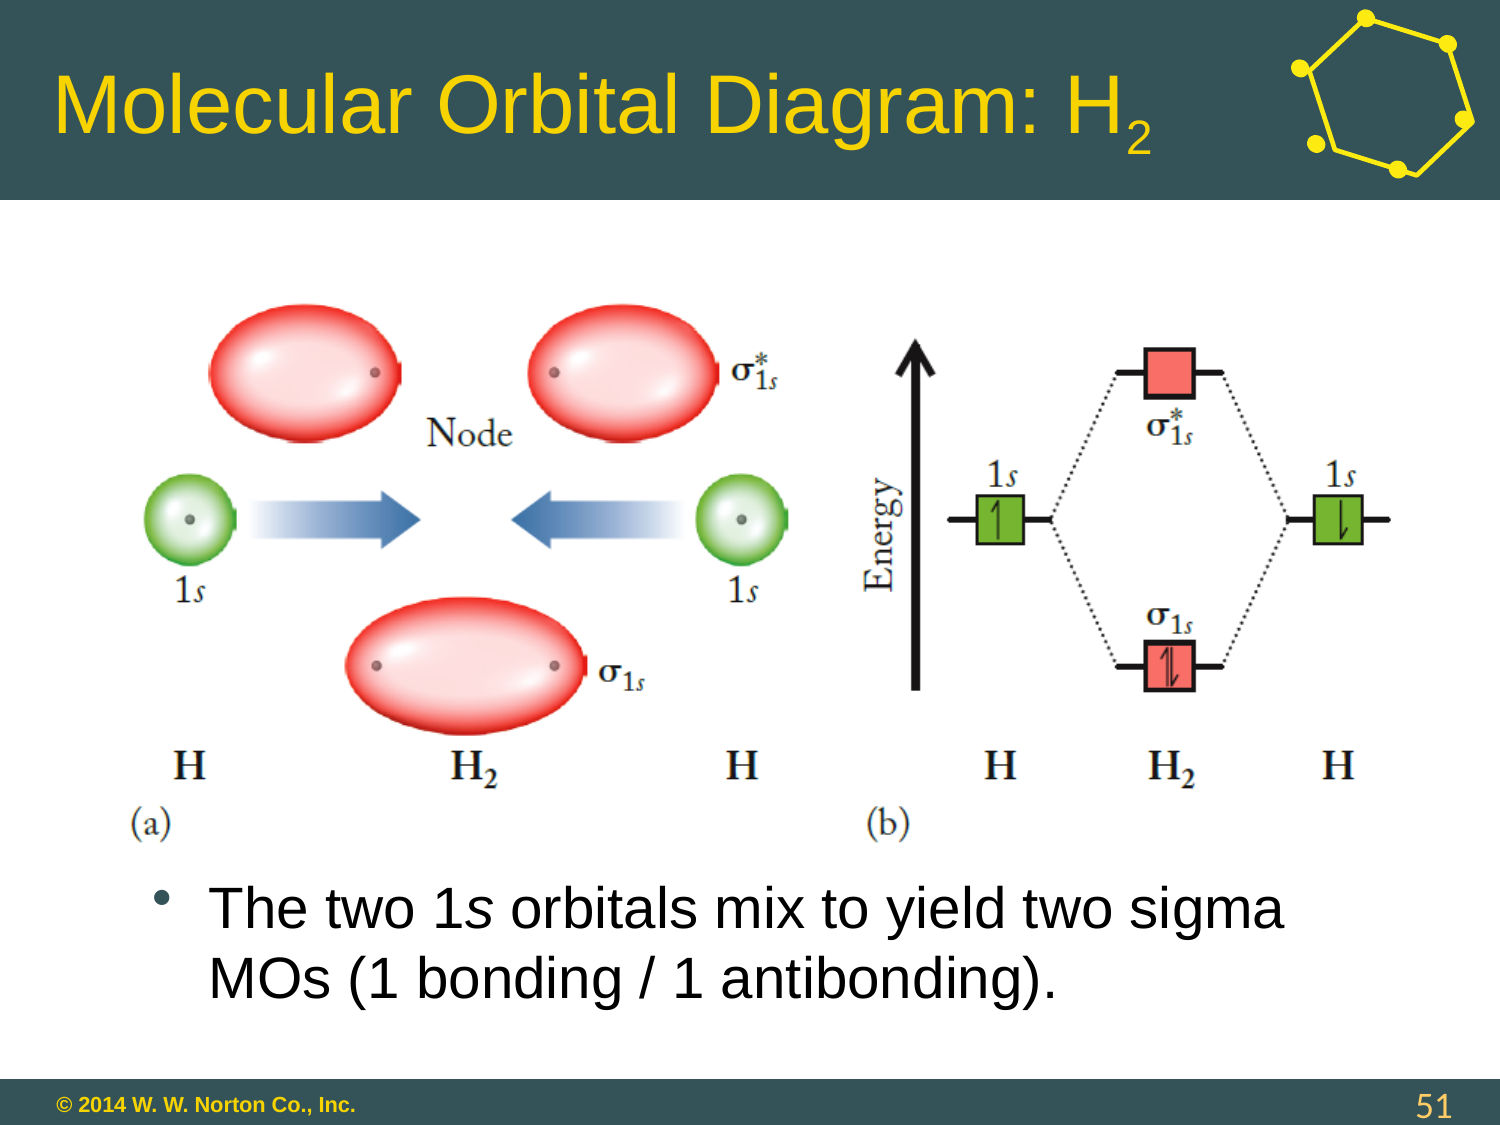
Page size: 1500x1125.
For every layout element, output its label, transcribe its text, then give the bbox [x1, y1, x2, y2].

list The two 1s orbitals mix to yield two sigma MOs (1 bonding / 1 antibonding). [137, 862, 1388, 1025]
slide_number <number> [1400, 1073, 1475, 1125]
picture [123, 301, 1400, 850]
title Molecular Orbital Diagram: H2 [37, 19, 1175, 195]
